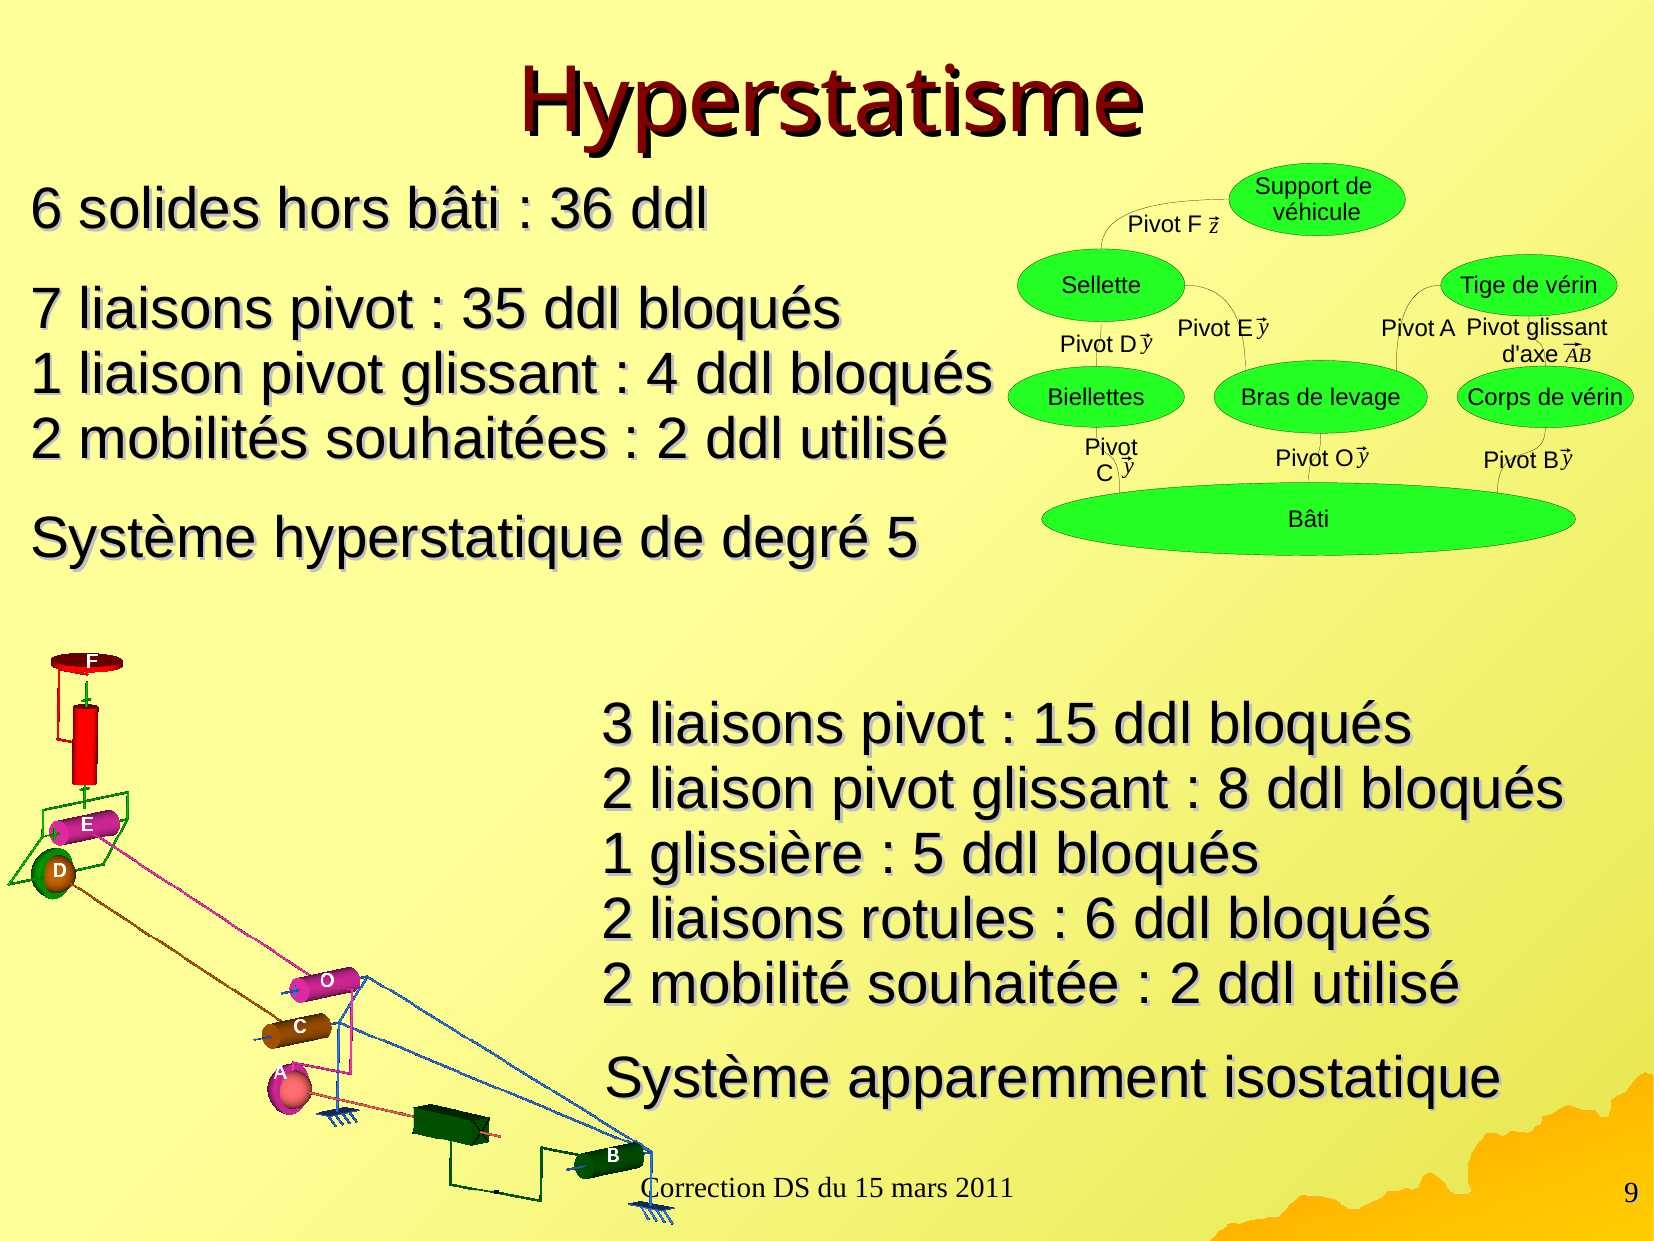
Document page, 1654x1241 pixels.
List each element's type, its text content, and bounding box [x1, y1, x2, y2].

picture [1007, 163, 1634, 556]
title Hyperstatisme [85, 0, 1574, 193]
text_box 6 solides hors bâti : 36 ddl [15, 168, 725, 248]
text_box 3 liaisons pivot : 15 ddl bloqués 2 liaison pivot glissant : 8 ddl bloqués 1 glissière : 5 ddl bloqués 2 liaisons rotules : 6 ddl bloqués 2 mobilité souhaitée : 2 ddl utilisé [586, 683, 1582, 1023]
picture [0, 634, 690, 1241]
text_box Système hyperstatique de degré 5 [15, 497, 936, 577]
text_box 7 liaisons pivot : 35 ddl bloqués 1 liaison pivot glissant : 4 ddl bloqués 2 mobilités souhaitées : 2 ddl utilisé [15, 268, 1007, 478]
text_box Système apparemment isostatique [589, 1036, 1519, 1117]
